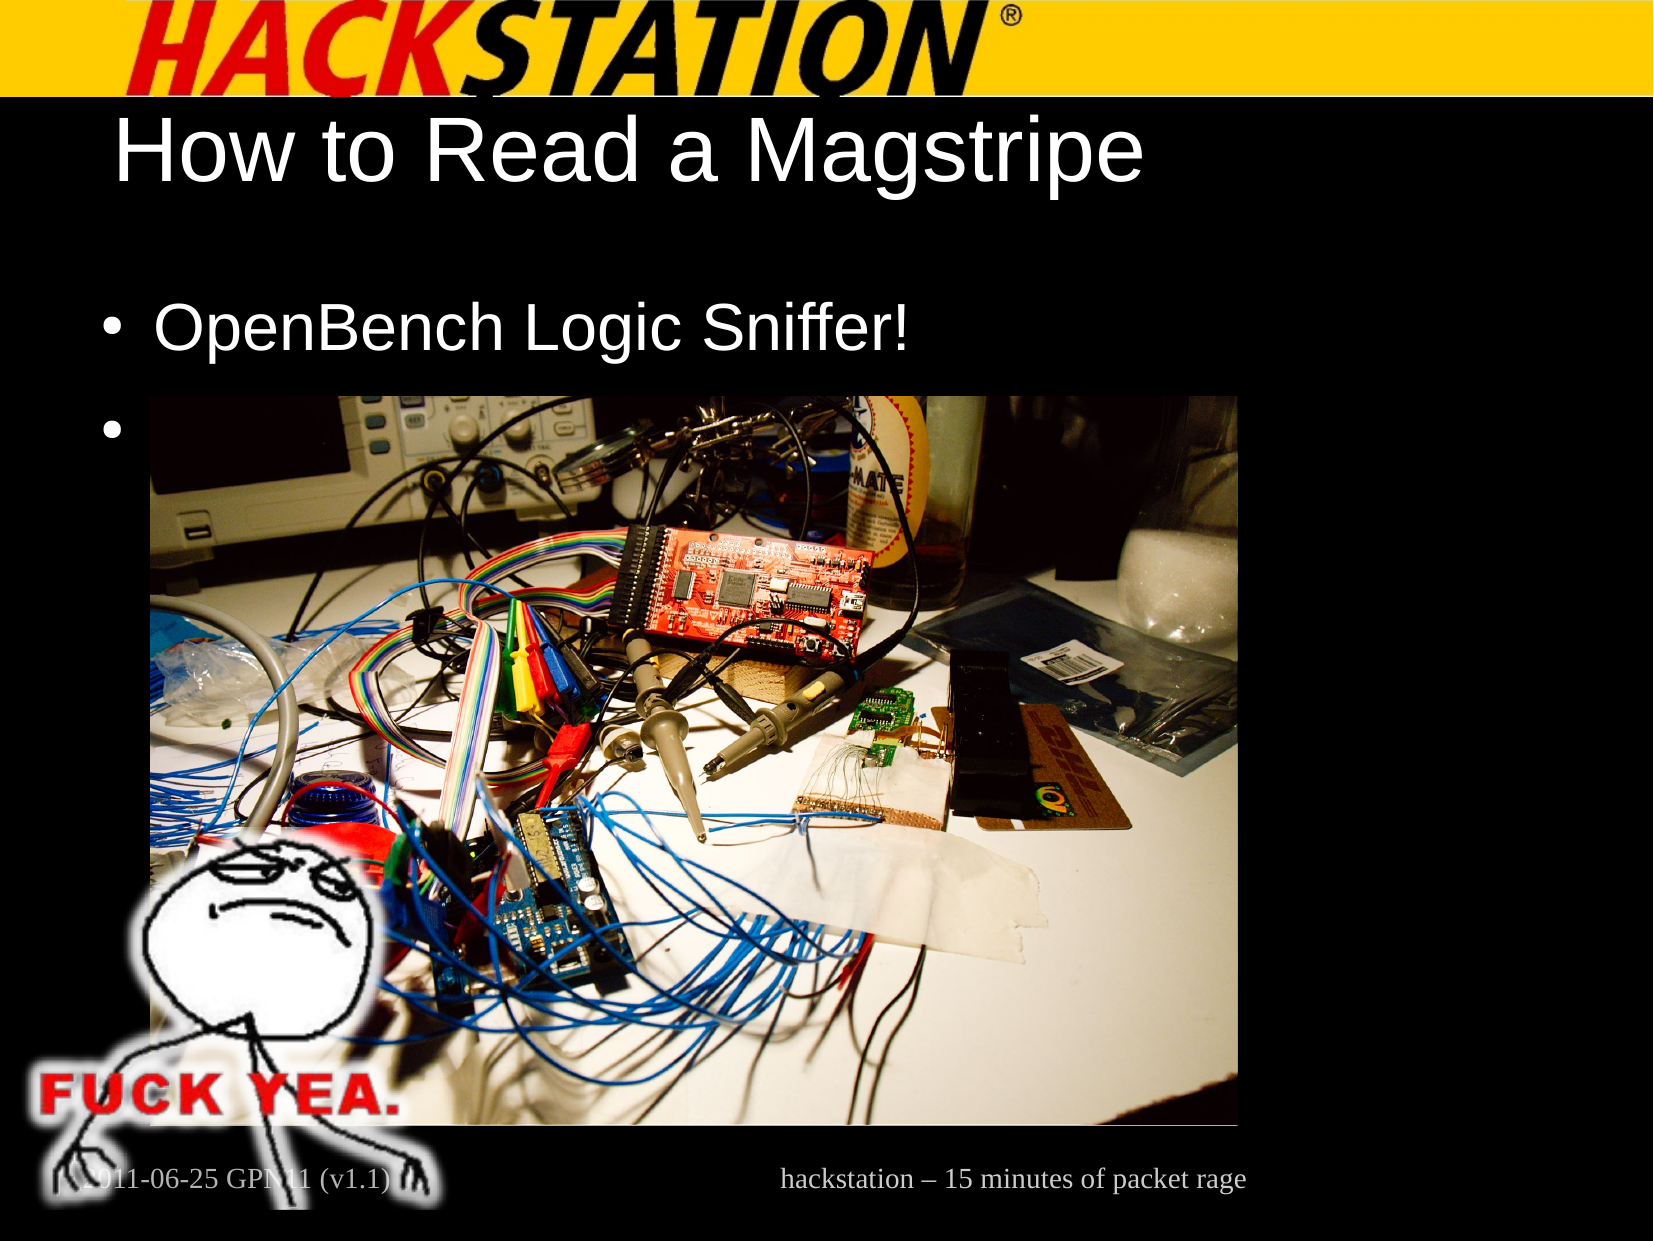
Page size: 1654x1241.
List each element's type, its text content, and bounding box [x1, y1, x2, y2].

list OpenBench Logic Sniffer! [82, 290, 1571, 1109]
picture [0, 0, 1653, 97]
title How to Read a Magstripe [112, 75, 1571, 226]
picture [0, 827, 1238, 1210]
